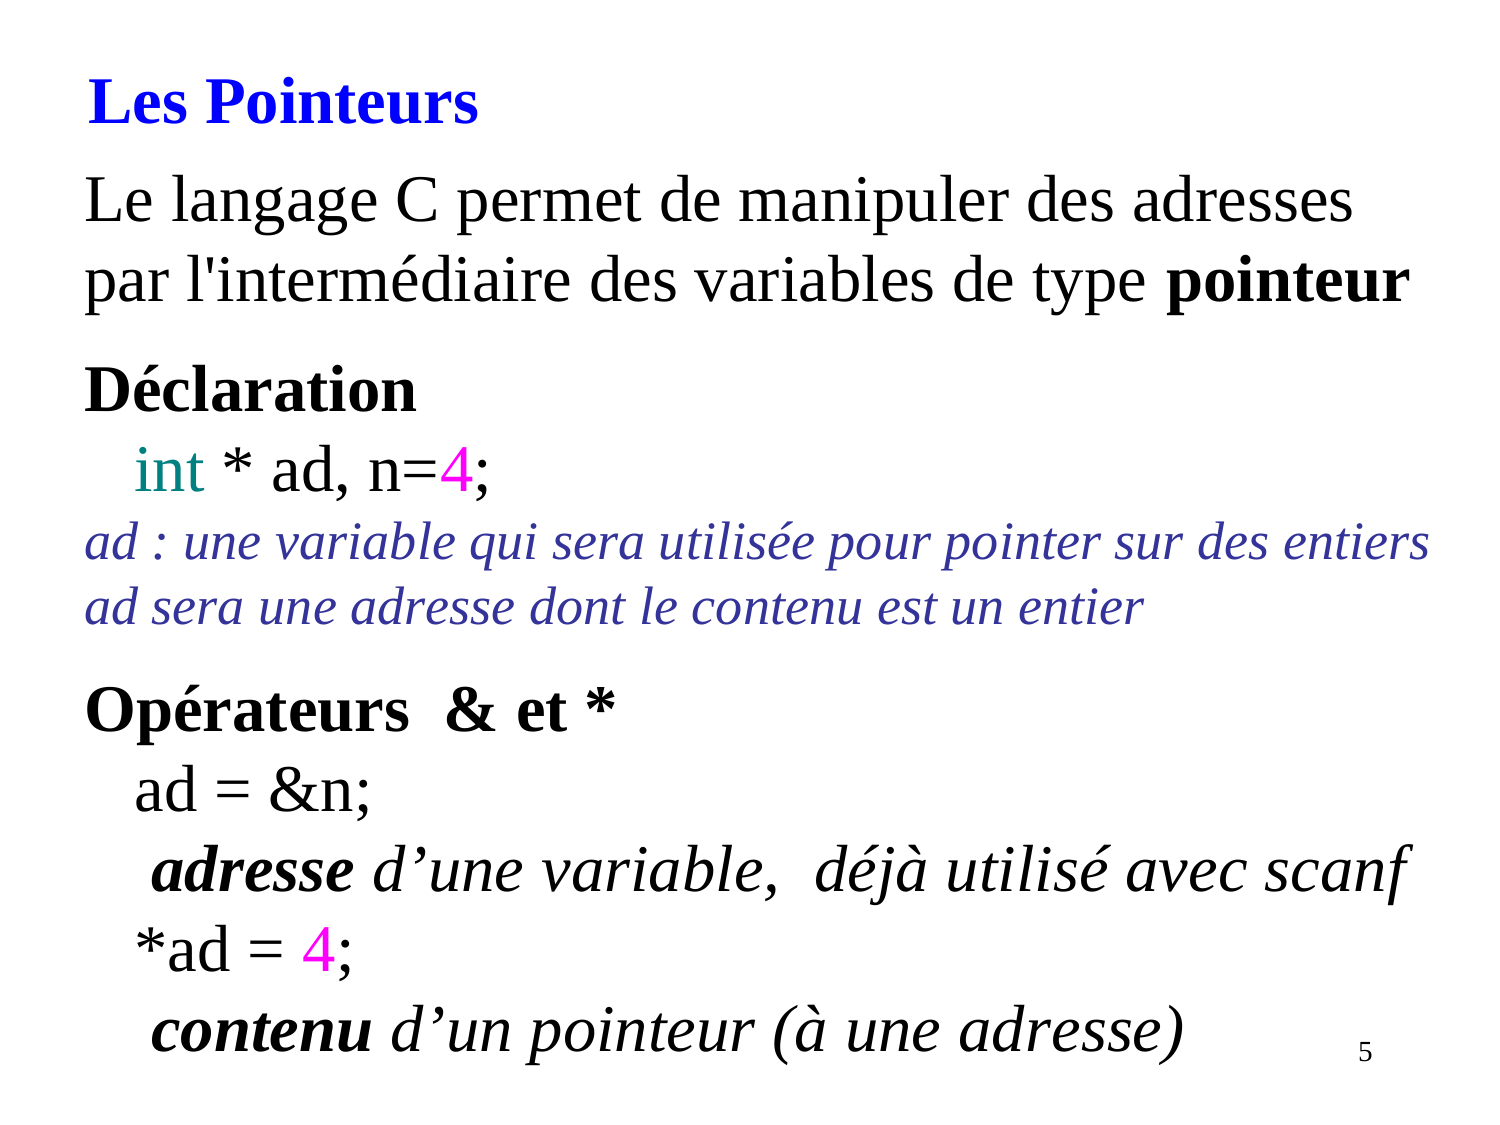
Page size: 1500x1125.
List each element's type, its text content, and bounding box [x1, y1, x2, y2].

text_box Le langage C permet de manipuler des adresses par l'intermédiaire des variables de type pointeur Déclaration int * ad, n=4; ad : une variable qui sera utilisée pour pointer sur des entiers ad sera une adresse dont le contenu est un entier Opérateurs & et * ad = &n; adresse d’une variable, déjà utilisé avec scanf *ad = 4; contenu d’un pointeur (à une adresse) [69, 147, 1447, 1073]
text_box Les Pointeurs [73, 49, 495, 145]
